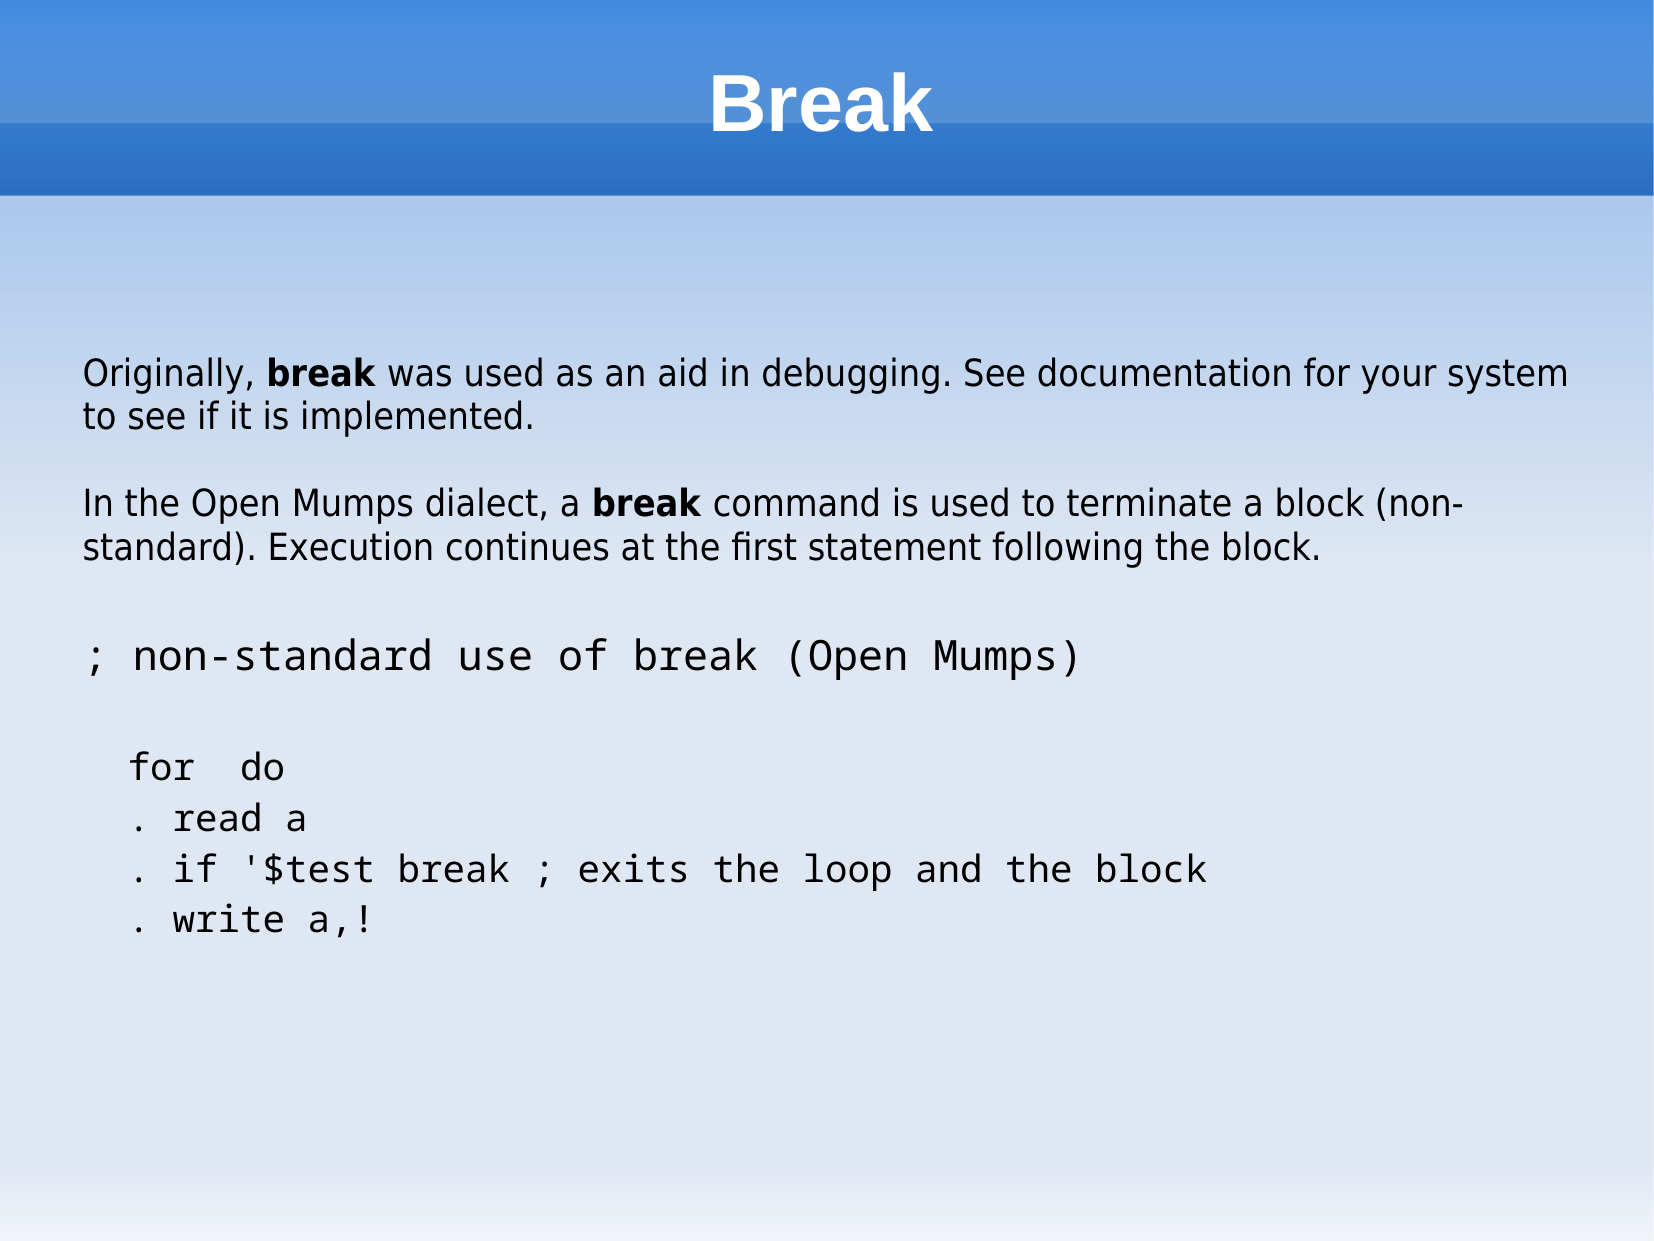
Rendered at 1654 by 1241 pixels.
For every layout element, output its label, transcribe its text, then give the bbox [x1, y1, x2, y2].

title Break [76, 0, 1565, 208]
picture [0, 0, 1654, 1241]
subtitle Originally, break was used as an aid in debugging. See documentation for your system to see if it is implemented. In the Open Mumps dialect, a break command is used to terminate a block (non-standard). Execution continues at the first statement following the block. ; non-standard use of break (Open Mumps) for do . read a . if '$test break ; exits the loop and the block . write a,! [82, 290, 1571, 1109]
